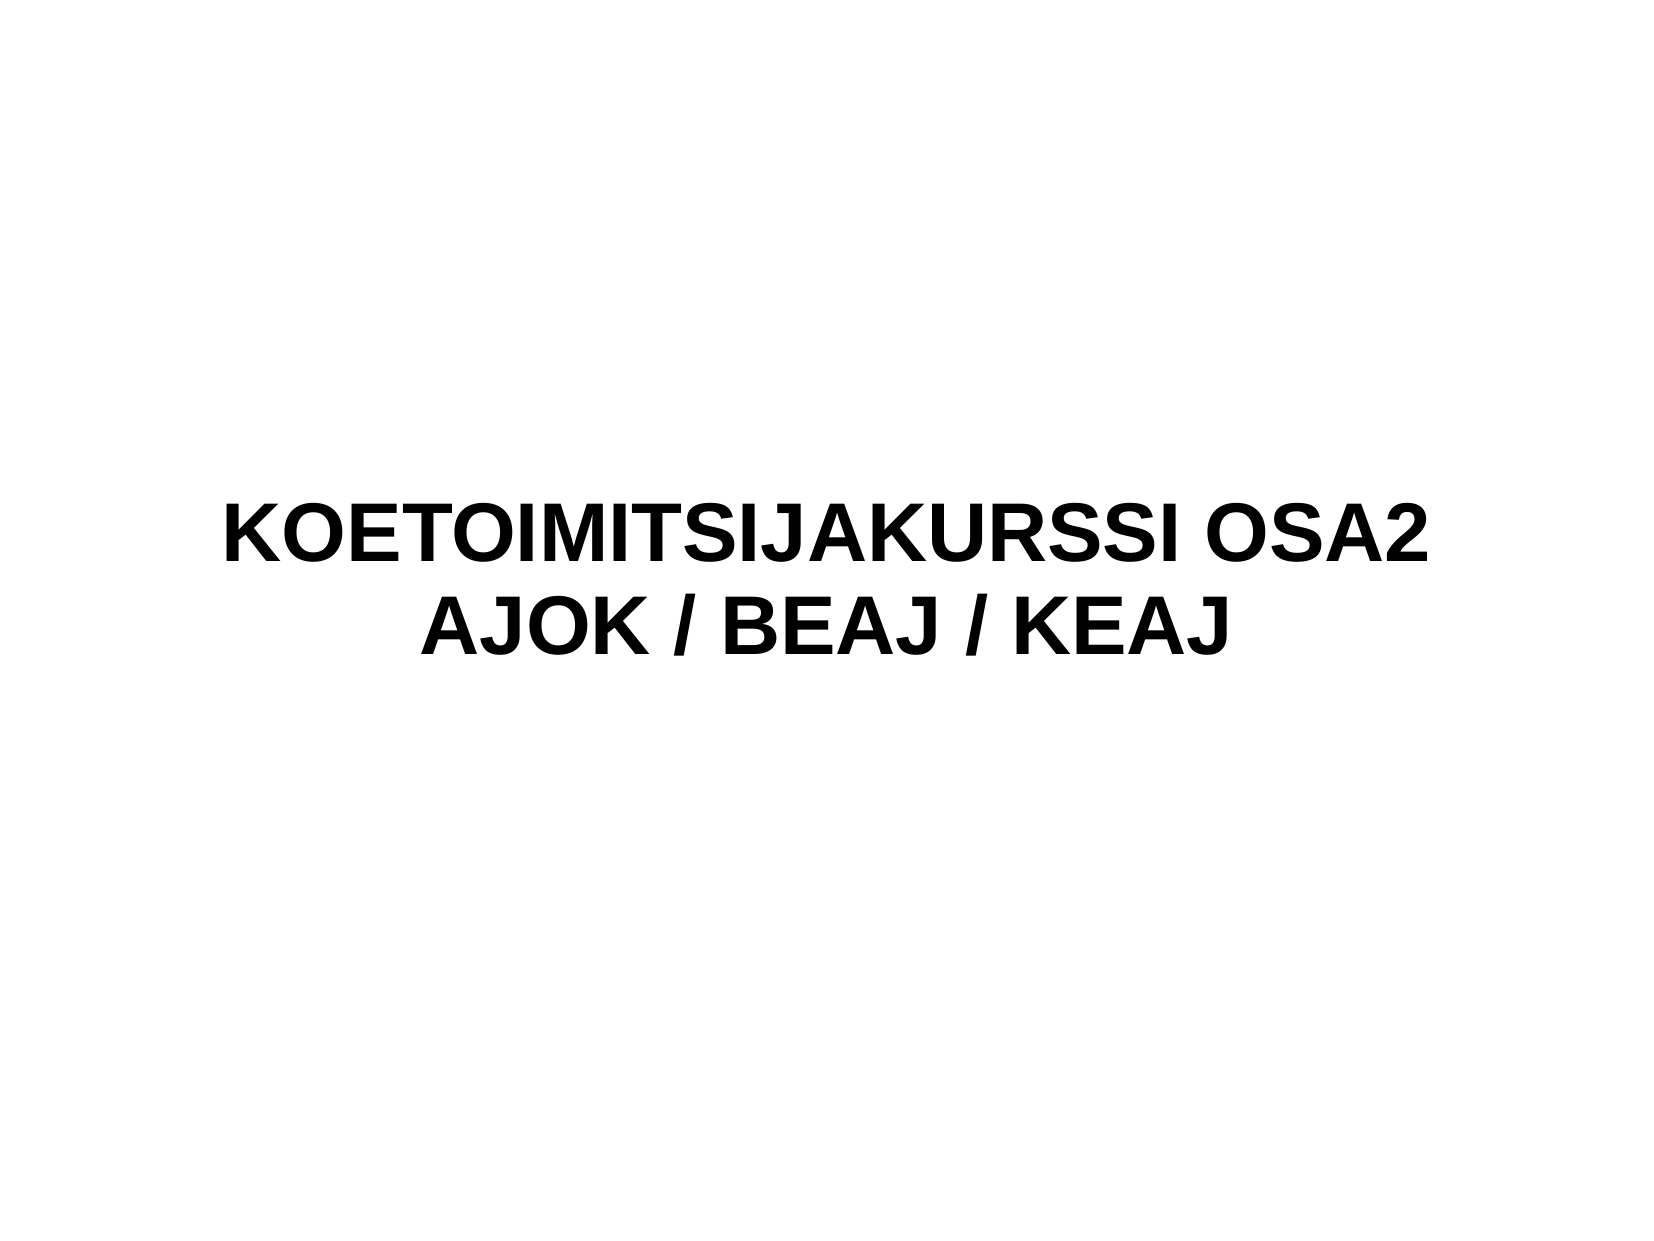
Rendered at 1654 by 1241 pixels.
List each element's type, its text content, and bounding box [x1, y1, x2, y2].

subtitle KOETOIMITSIJAKURSSI OSA2 AJOK / BEAJ / KEAJ [82, 49, 1571, 1109]
